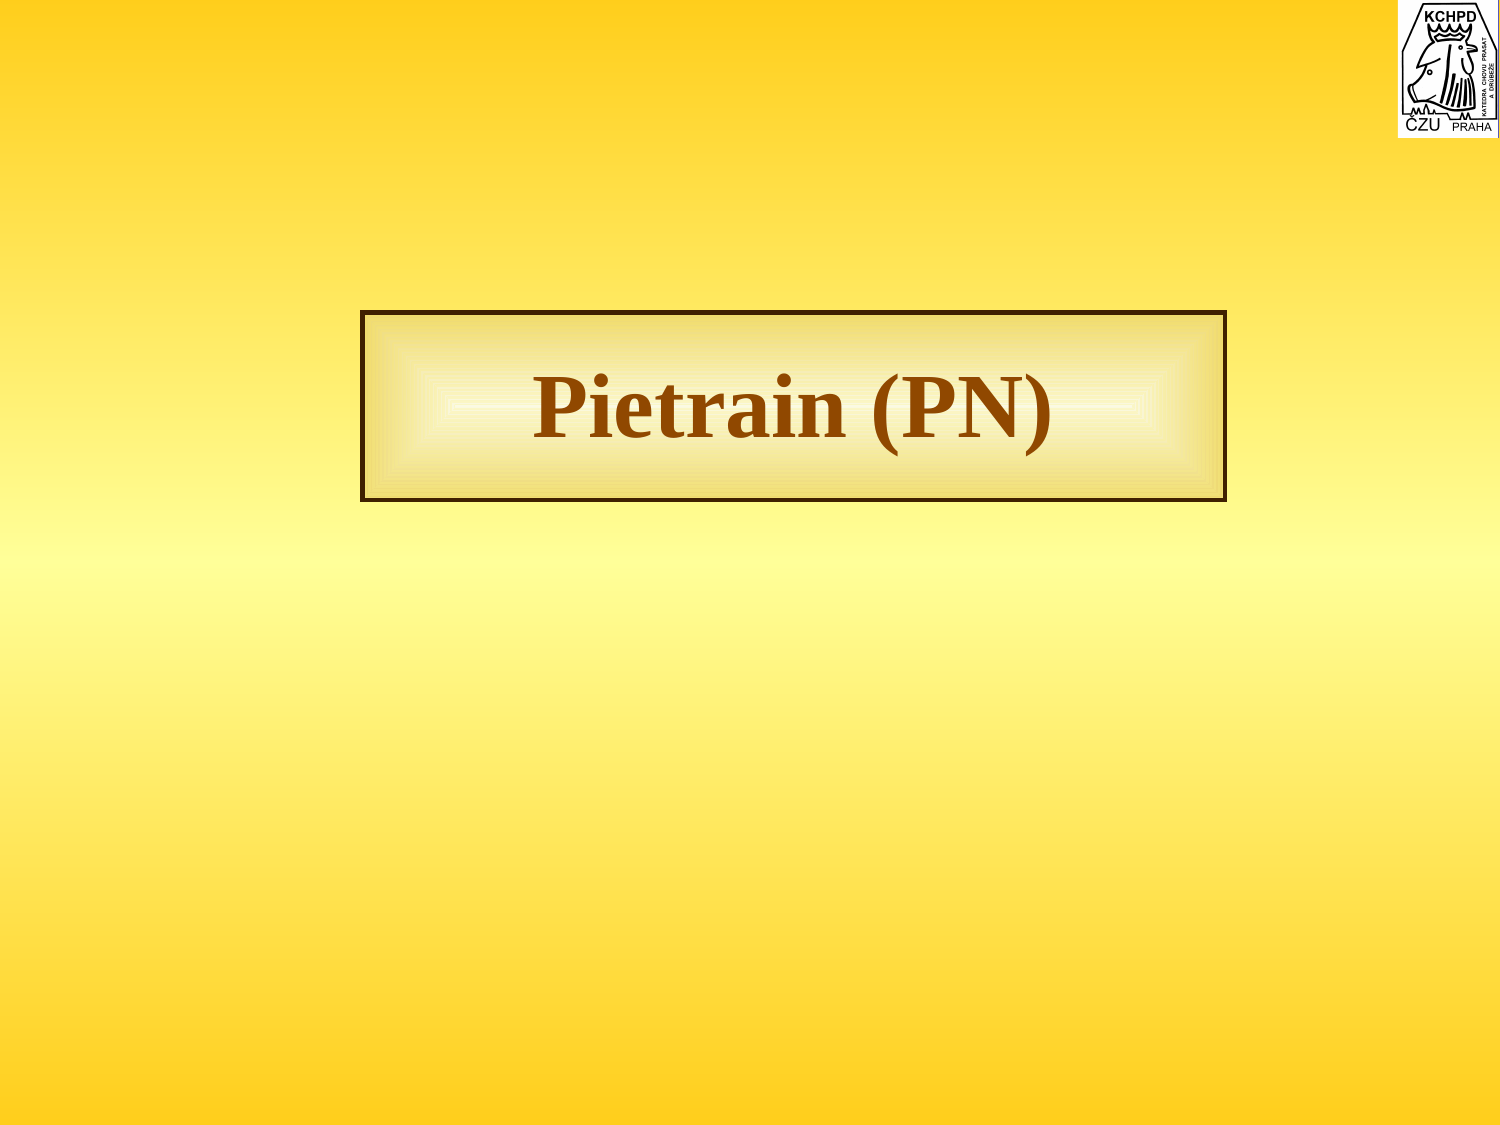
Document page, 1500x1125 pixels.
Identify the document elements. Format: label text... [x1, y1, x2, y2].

chart [1397, 0, 1500, 140]
title Pietrain (PN) [362, 312, 1225, 501]
